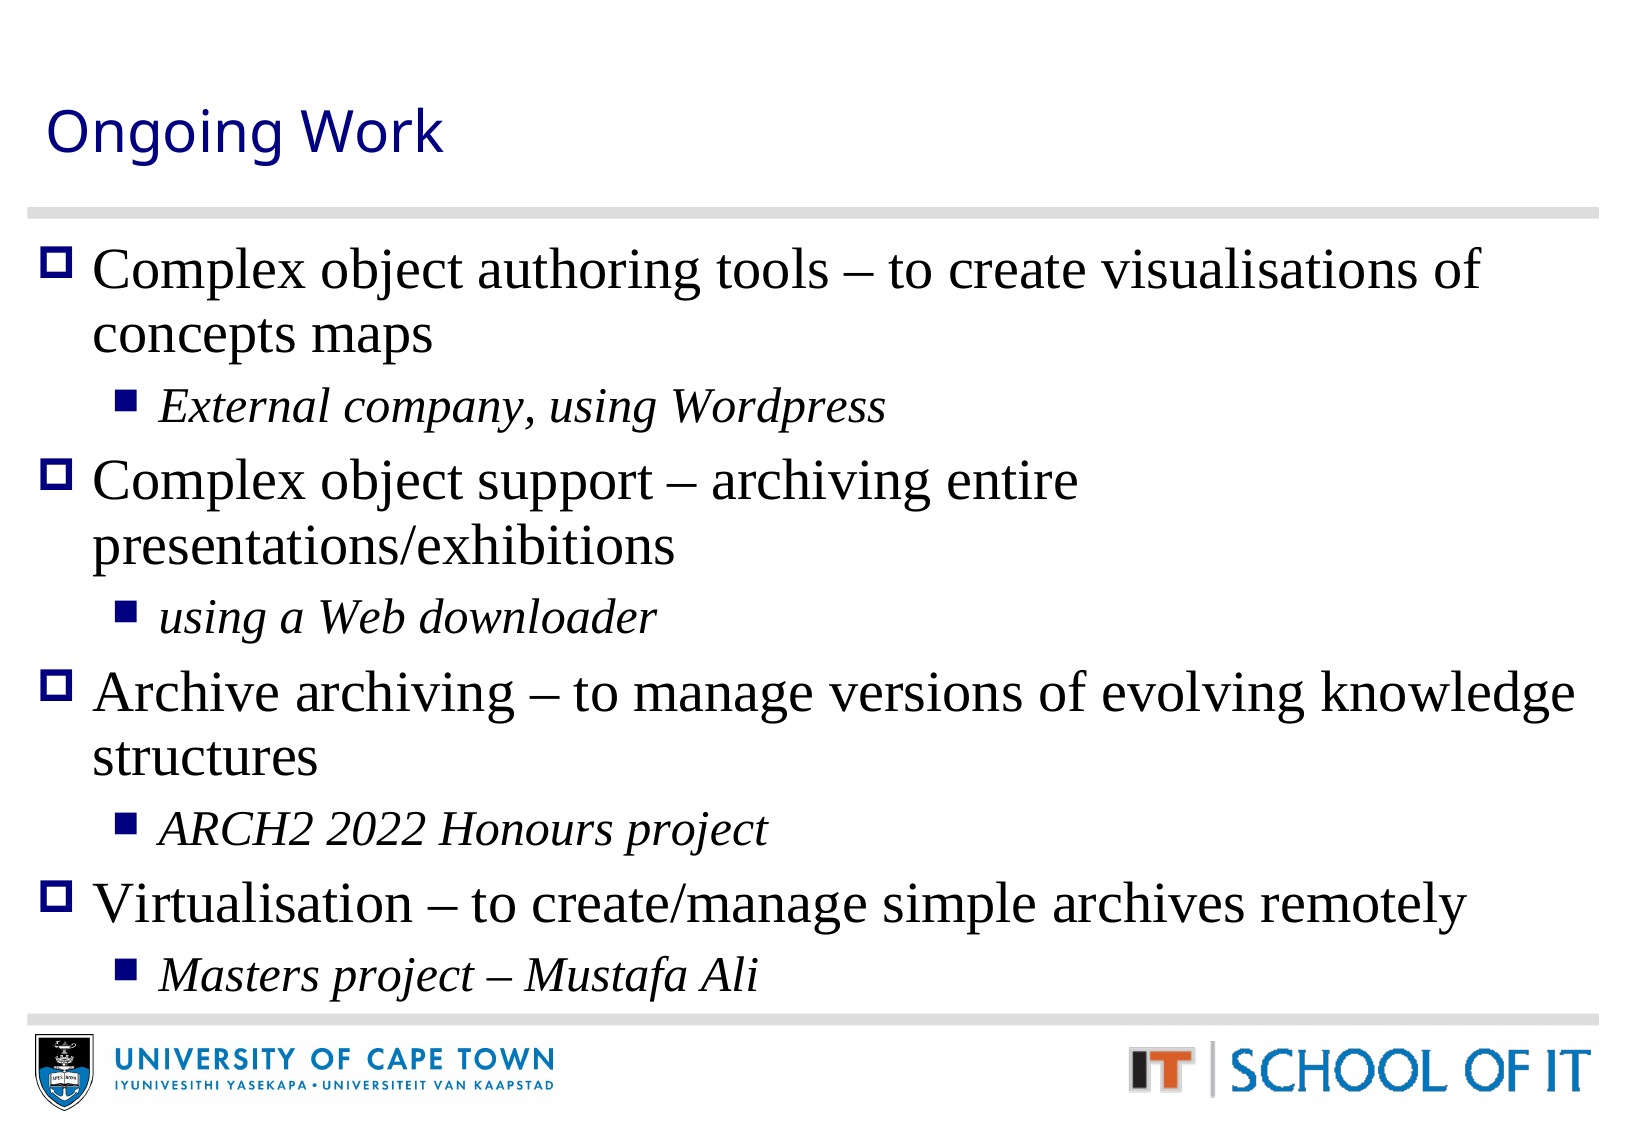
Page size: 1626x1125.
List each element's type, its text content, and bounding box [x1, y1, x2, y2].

picture [35, 1034, 553, 1111]
picture [1118, 1030, 1606, 1109]
list Complex object authoring tools – to create visualisations of concepts maps External company, using Wordpress Complex object support – archiving entire presentations/exhibitions using a Web downloader Archive archiving – to manage versions of evolving knowledge structures ARCH2 2022 Honours project Virtualisation – to create/manage simple archives remotely Masters project – Mustafa Ali [36, 236, 1579, 1082]
title Ongoing Work [45, 66, 1583, 194]
